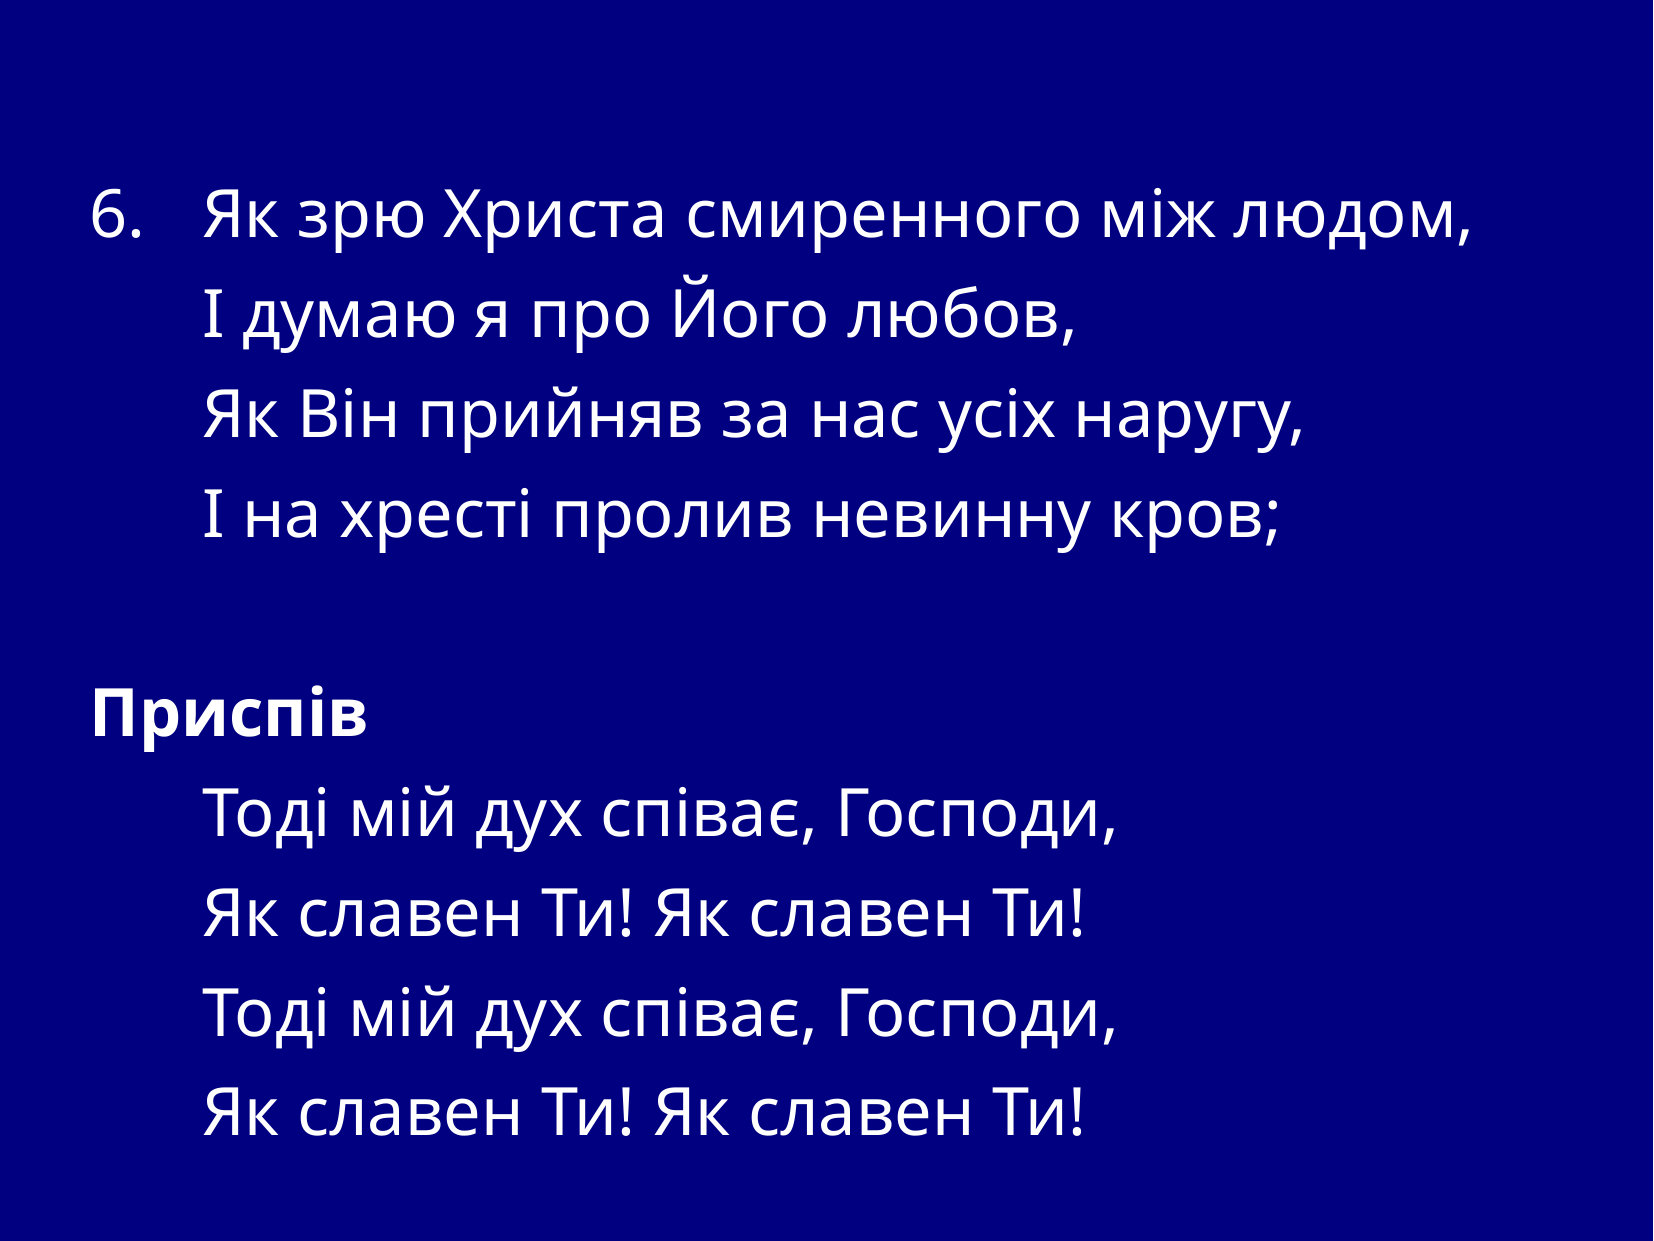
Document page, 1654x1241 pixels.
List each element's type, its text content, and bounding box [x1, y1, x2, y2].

text_box 6. Як зрю Христа смиренного між людом, І думаю я про Його любов, Як Він прийняв за нас усіх наругу, І на хресті пролив невинну кров; Приспів Тоді мій дух співає, Господи, Як славен Ти! Як славен Ти! Тоді мій дух співає, Господи, Як славен Ти! Як славен Ти! [75, 150, 1576, 1163]
